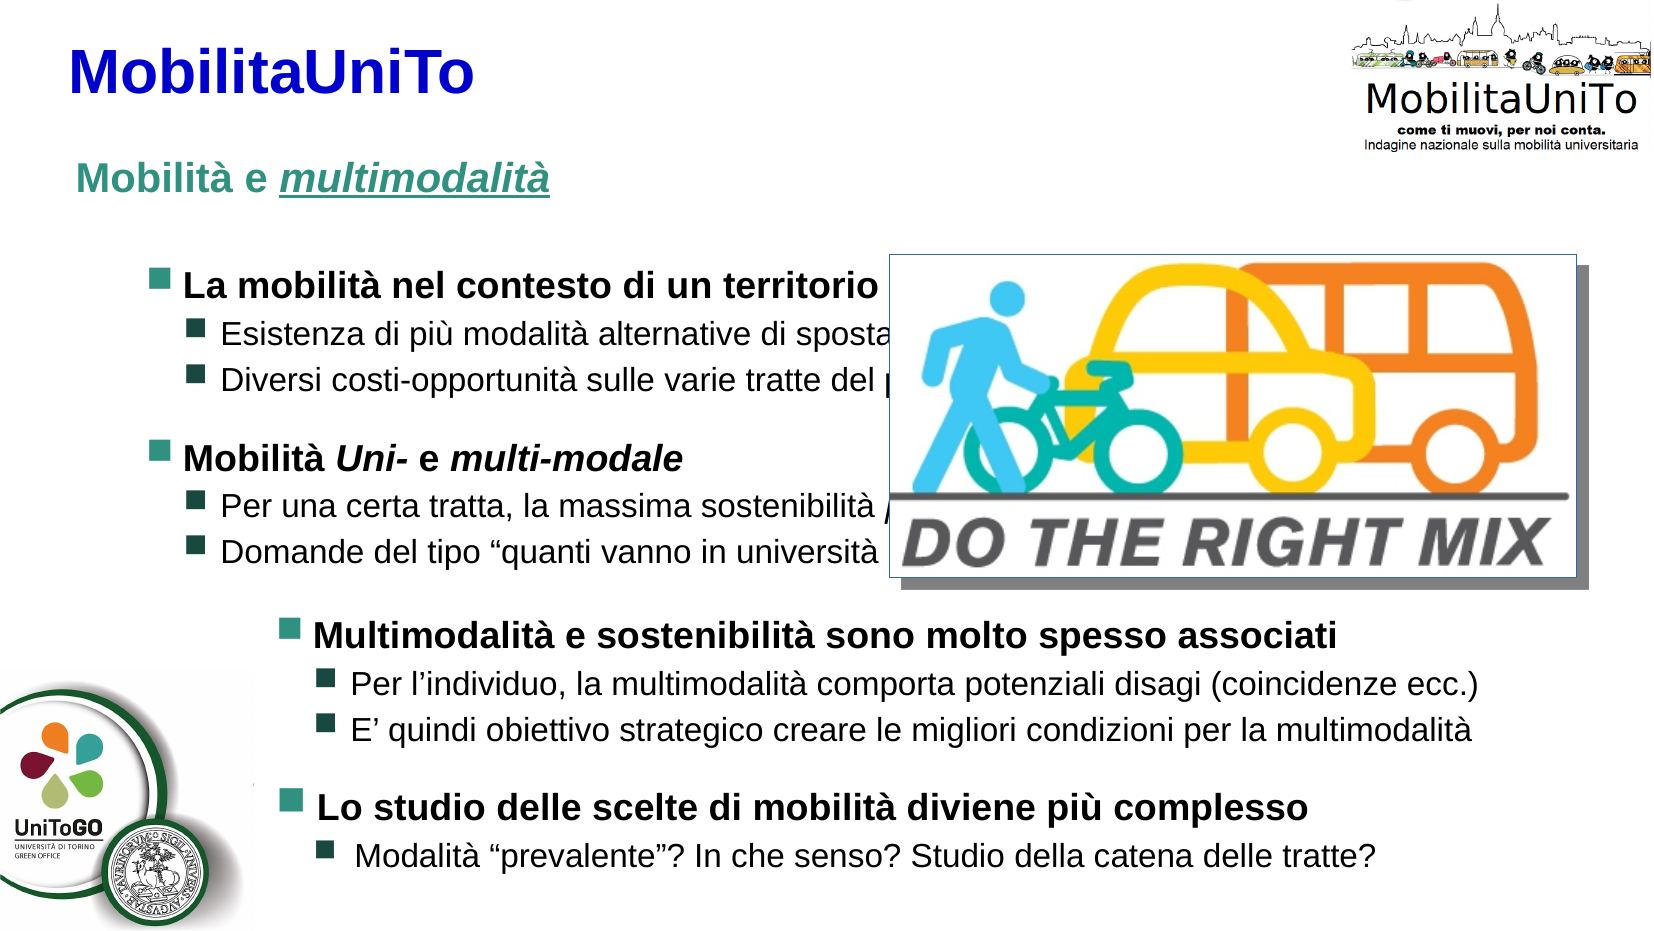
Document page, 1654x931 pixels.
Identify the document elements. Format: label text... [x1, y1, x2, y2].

list La mobilità nel contesto di un territorio diversificato e urbanizzato Esistenza di più modalità alternative di spostamento, totali o parziali Diversi costi-opportunità sulle varie tratte del percorso da effettuare Mobilità Uni- e multi-modale Per una certa tratta, la massima sostenibilità possibile può spesso implicare multimodalità Domande del tipo “quanti vanno in università in bici? Quanti in auto?” non hanno senso Multimodalità e sostenibilità sono molto spesso associati Per l’individuo, la multimodalità comporta potenziali disagi (coincidenze ecc.) E’ quindi obiettivo strategico creare le migliori condizioni per la multimodalità Lo studio delle scelte di mobilità diviene più complesso Modalità “prevalente”? In che senso? Studio della catena delle tratte? [130, 254, 1609, 883]
picture [1349, 0, 1654, 152]
picture [889, 253, 1577, 578]
picture [0, 670, 254, 931]
text_box Mobilità e multimodalità [60, 147, 1207, 218]
text_box MobilitaUniTo [53, 30, 501, 114]
